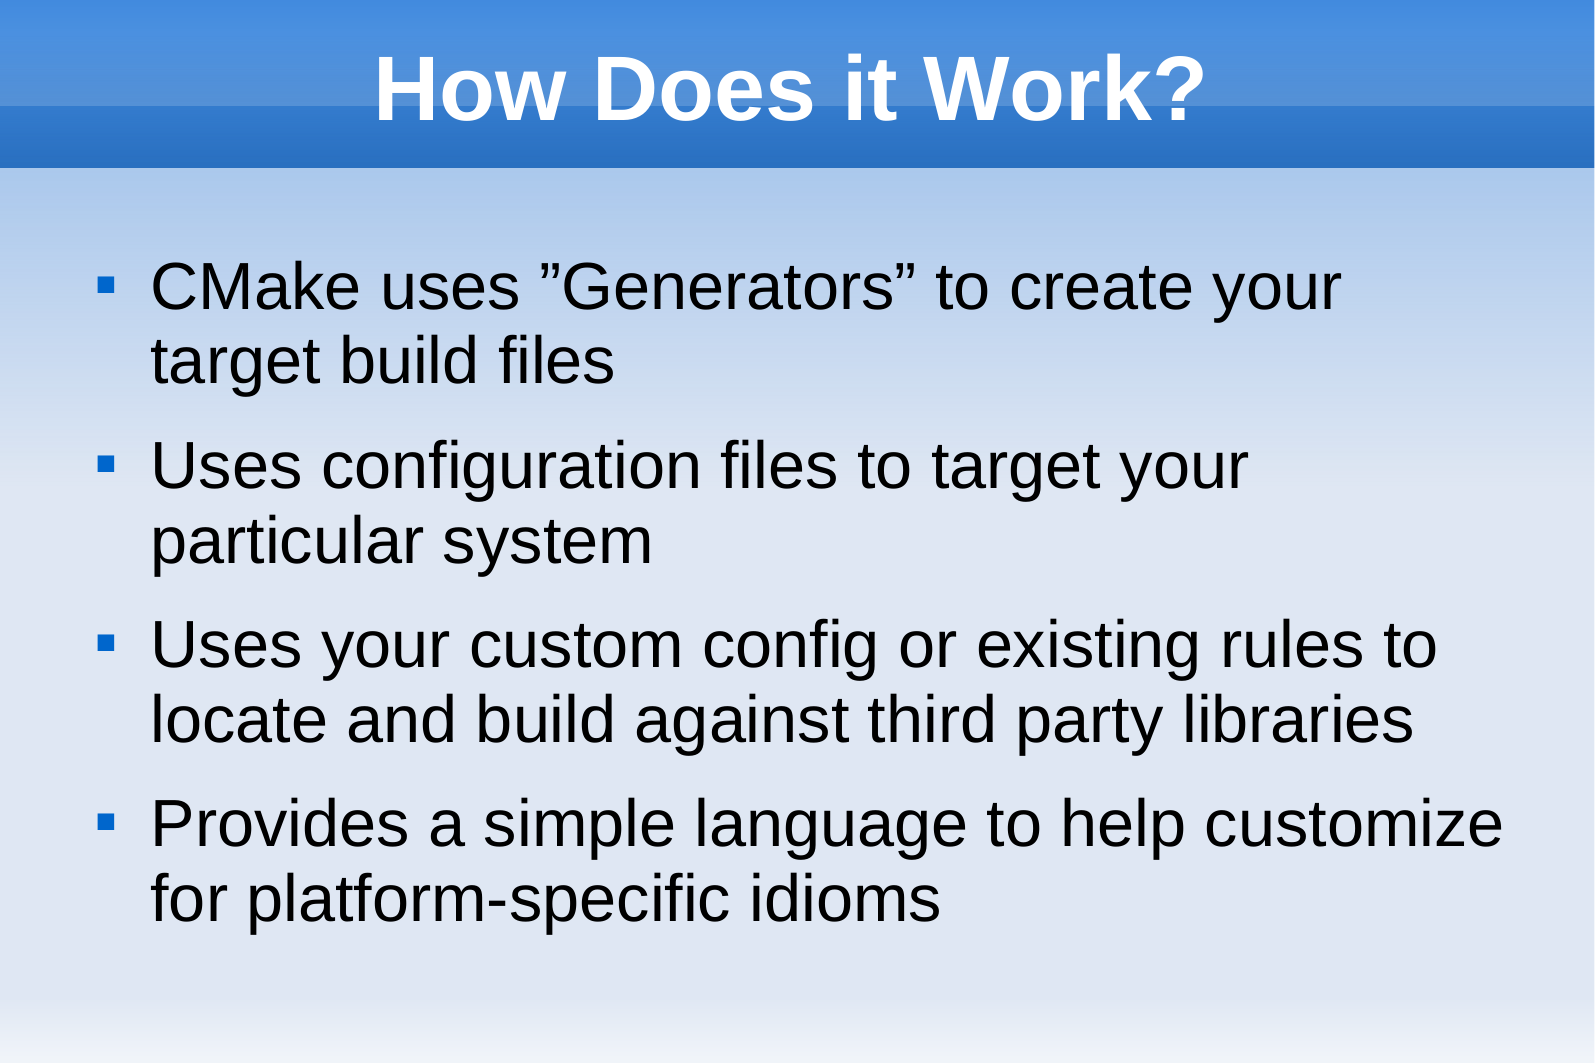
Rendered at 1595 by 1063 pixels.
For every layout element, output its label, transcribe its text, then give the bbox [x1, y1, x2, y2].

picture [0, 0, 1595, 1063]
list CMake uses ”Generators” to create your target build files Uses configuration files to target your particular system Uses your custom config or existing rules to locate and build against third party libraries Provides a simple language to help customize for platform-specific idioms [79, 248, 1515, 951]
title How Does it Work? [74, 0, 1510, 178]
